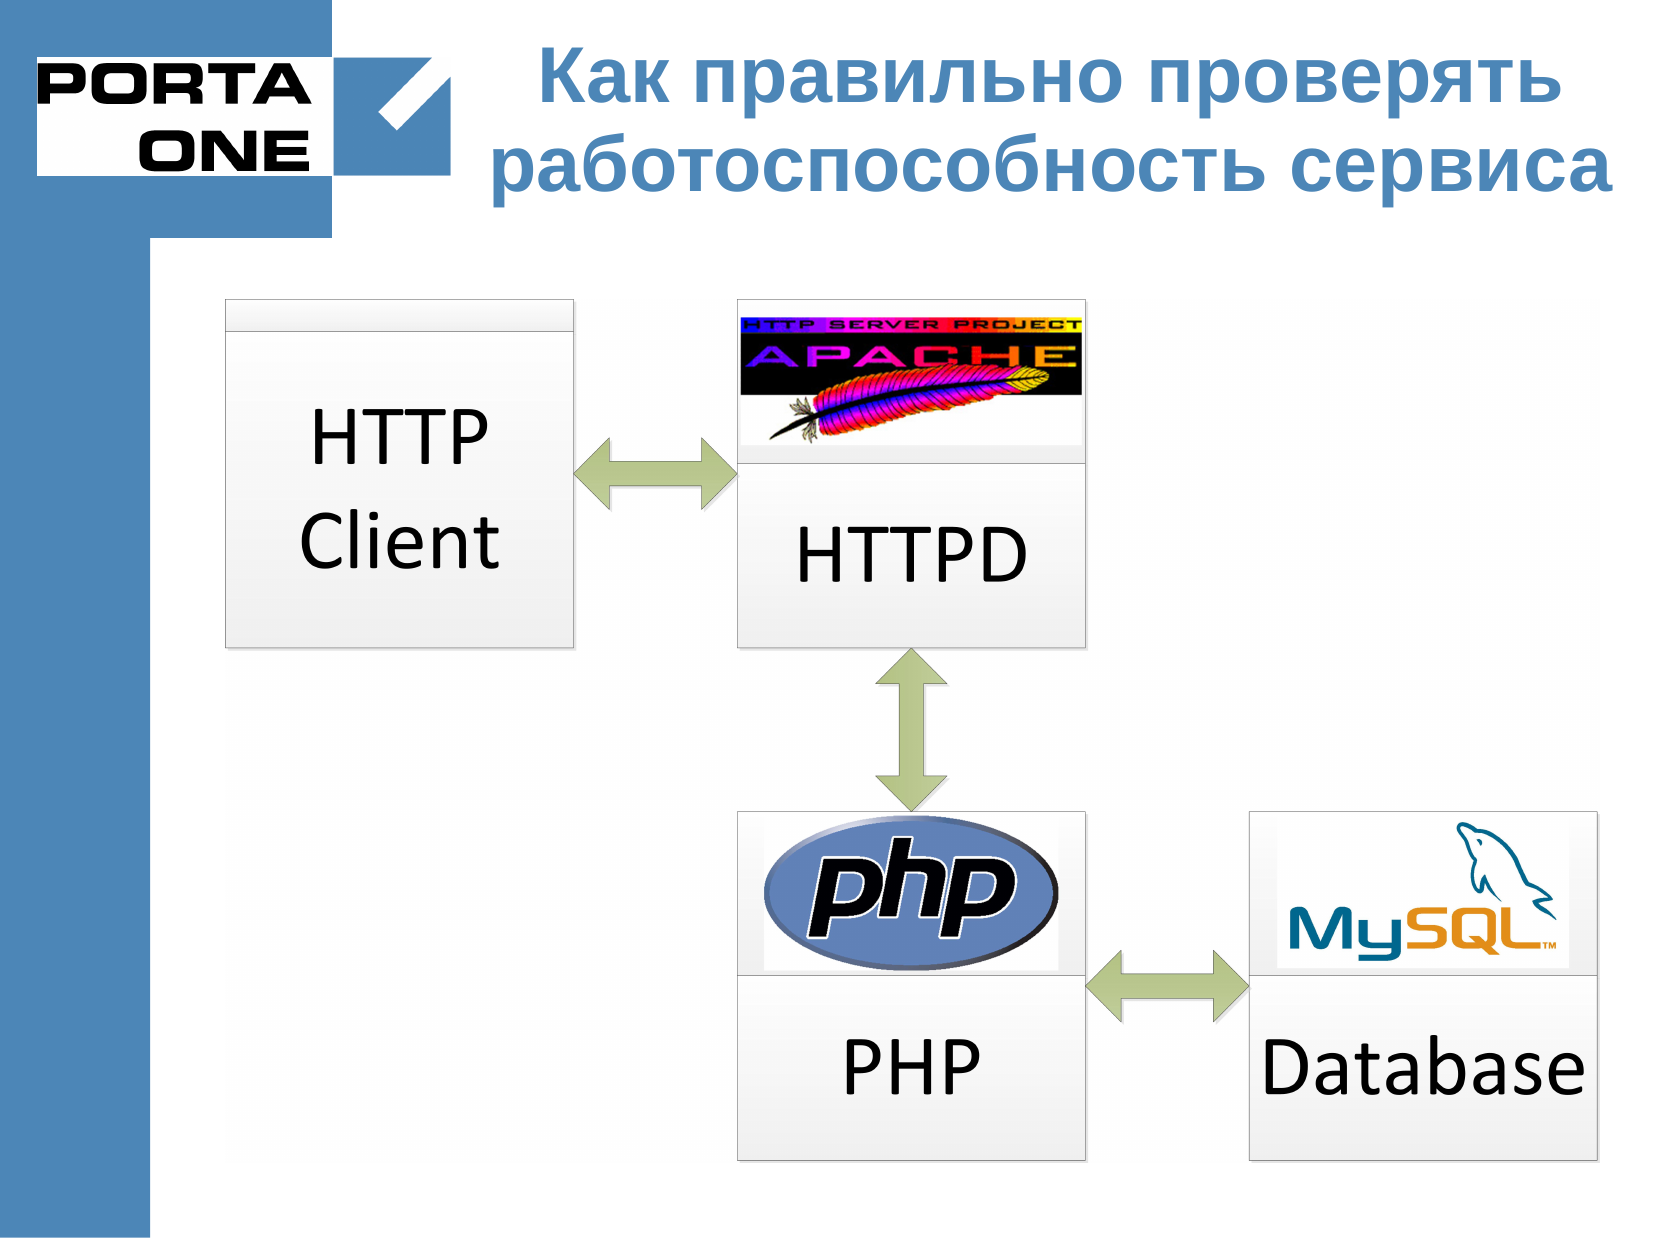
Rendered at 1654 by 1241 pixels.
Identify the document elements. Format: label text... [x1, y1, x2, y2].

title Как правильно проверять работоспособность сервиса [449, 0, 1653, 239]
picture [37, 57, 449, 176]
text_box [0, 0, 332, 1238]
picture [225, 299, 1600, 1163]
